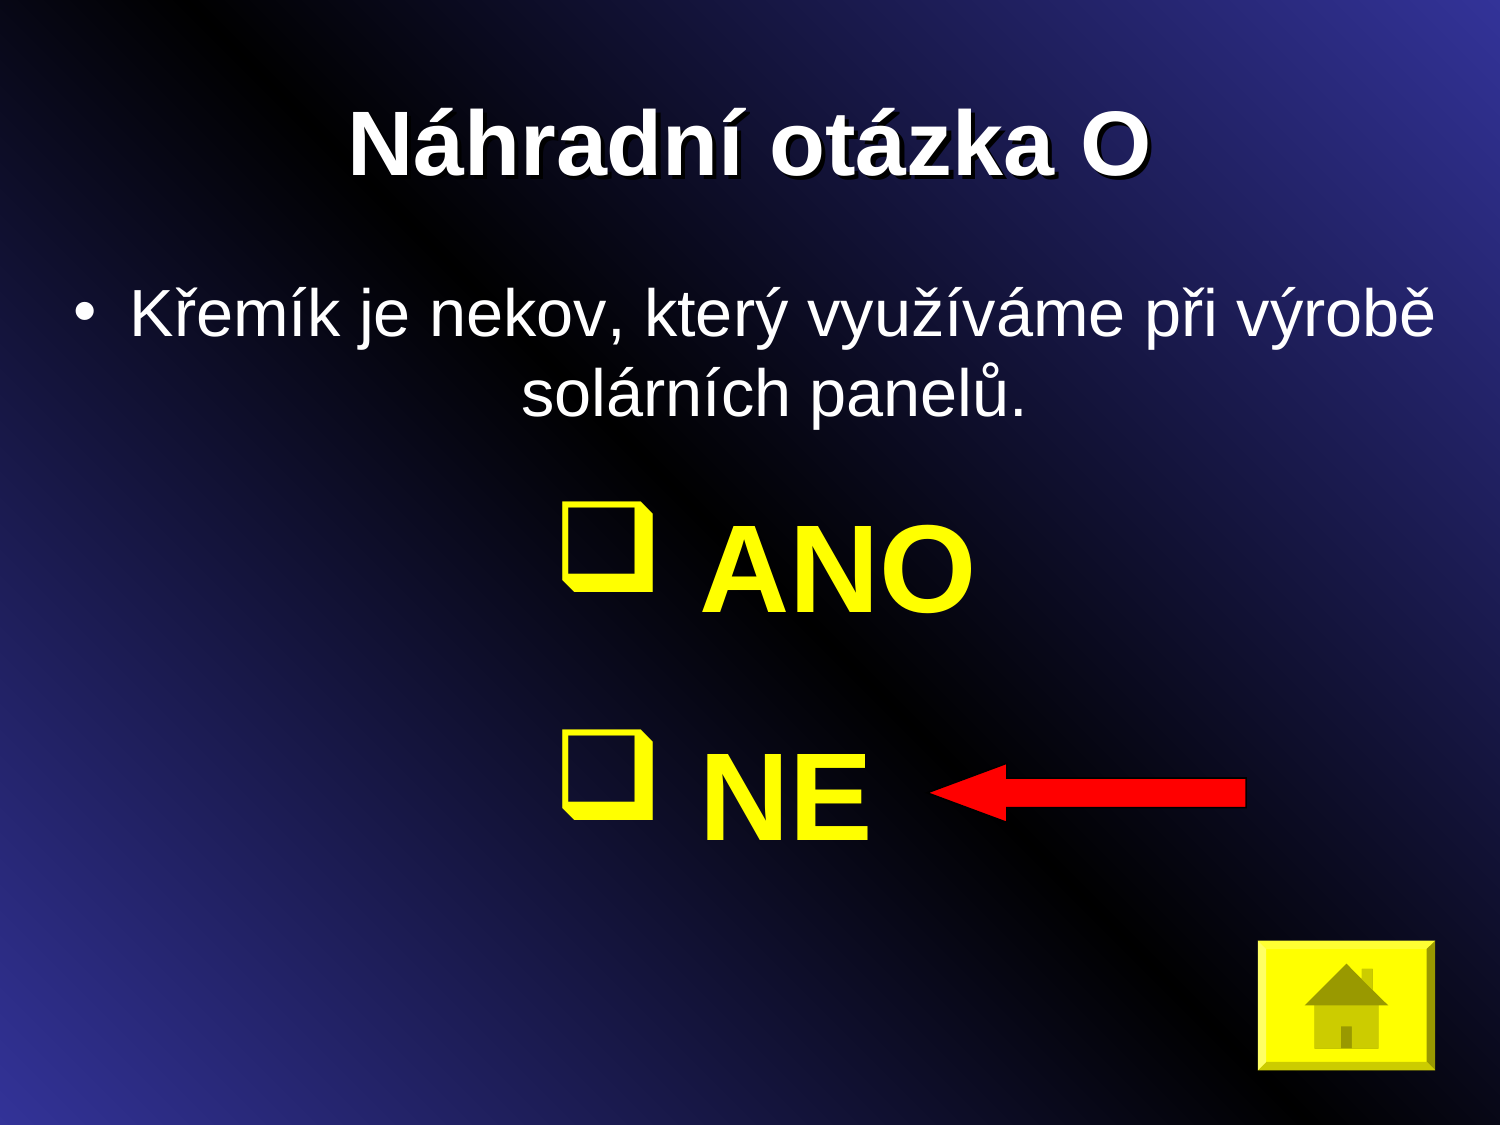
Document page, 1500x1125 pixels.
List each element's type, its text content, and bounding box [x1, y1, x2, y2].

text_box [1259, 940, 1436, 1071]
text_box ANO NE [537, 479, 1034, 874]
list Křemík je nekov, který využíváme při výrobě solárních panelů. [53, 262, 1459, 457]
text_box [927, 763, 1247, 823]
title Náhradní otázka O [75, 45, 1426, 233]
